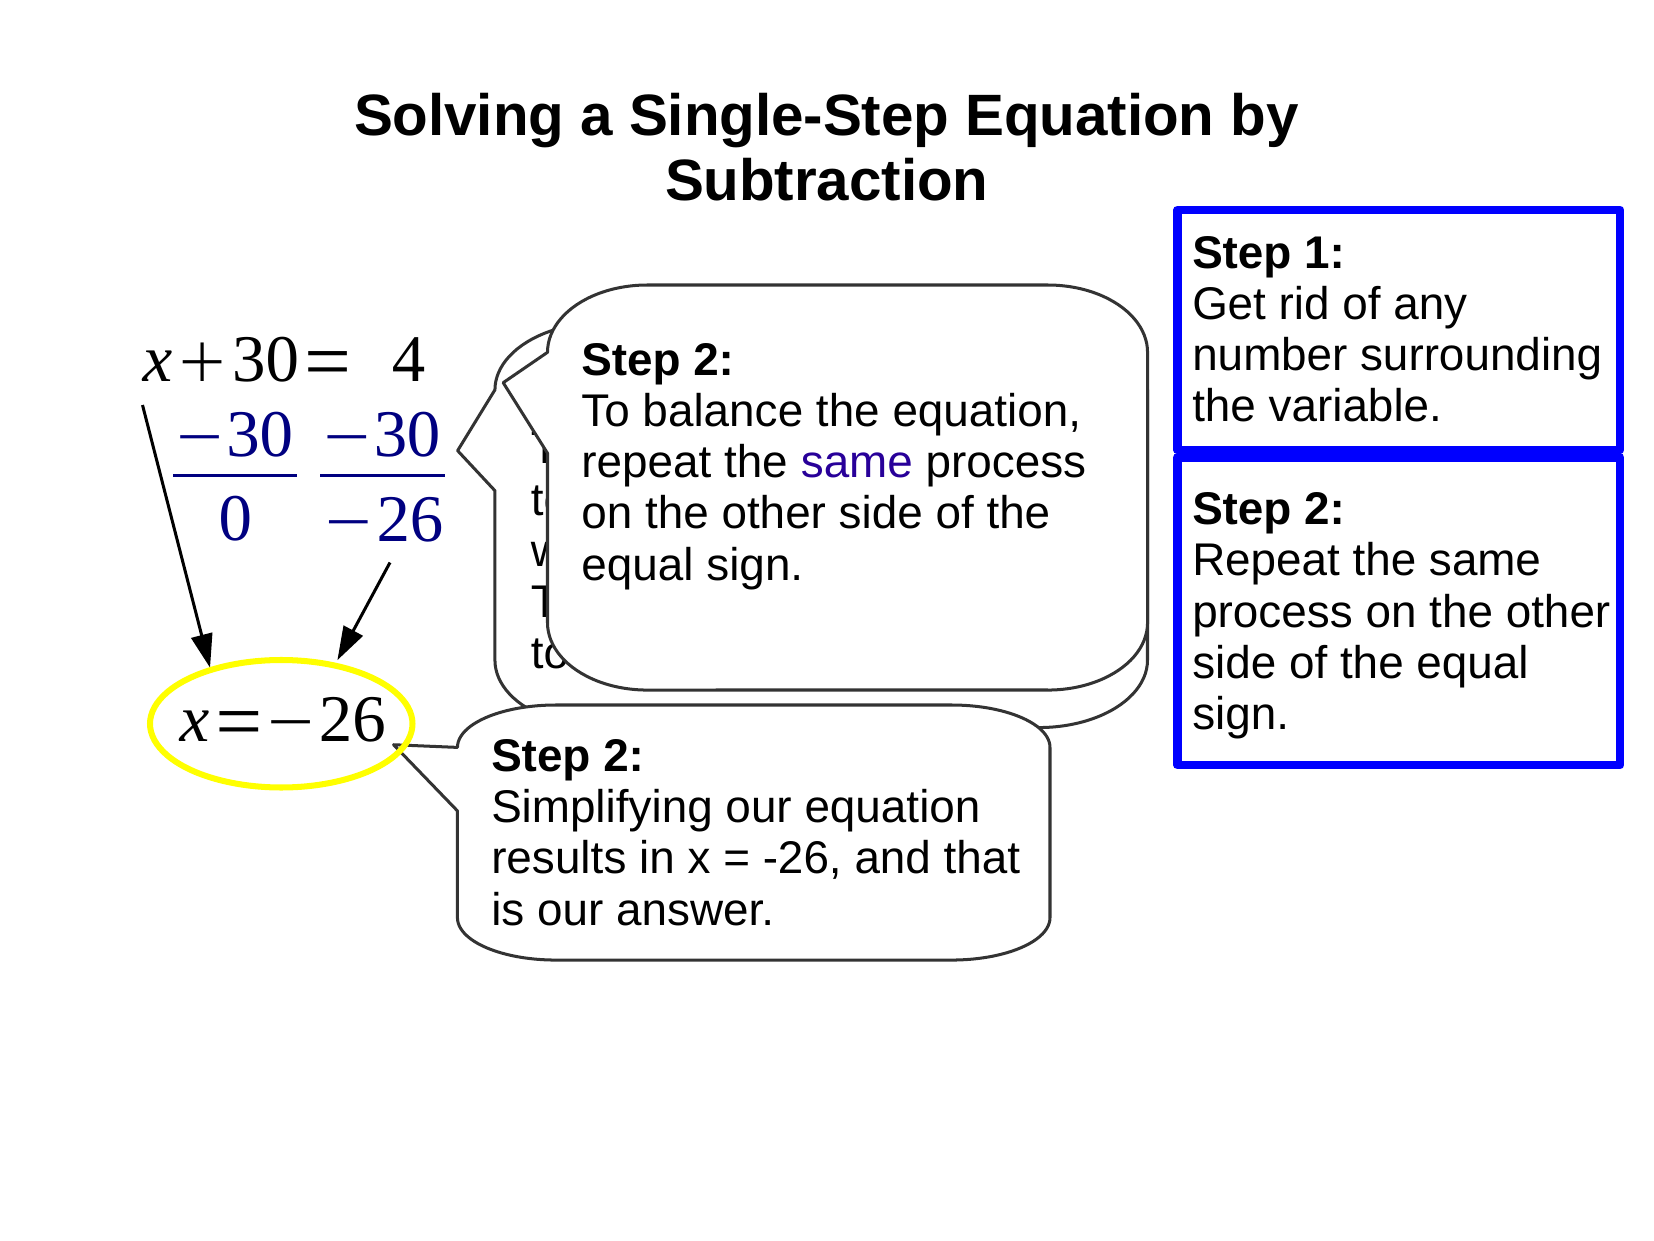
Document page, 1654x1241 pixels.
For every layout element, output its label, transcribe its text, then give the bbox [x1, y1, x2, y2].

chart [166, 682, 392, 757]
text_box Step 1: To solve for x, we need to get x by itself. Thus, we need to get rid of 30. To do so, we must subtract 30 to 30. [457, 330, 1148, 728]
text_box Step 2: To balance the equation, repeat the same process on the other side of the equal sign. [503, 285, 1148, 691]
text_box Solving a Single-Step Equation by Subtraction [335, 75, 1319, 290]
text_box Step 1: Get rid of any number surrounding the variable. Step 2: Repeat the same process on the other side of the equal sign. [1177, 219, 1636, 789]
text_box Step 1: Get rid of any number surrounding the variable. Step 2: Repeat the same process on the other side of the equal sign. [1182, 219, 1616, 446]
chart [130, 322, 455, 556]
text_box Step 2: Simplifying our equation results in x = -26, and that is our answer. [402, 705, 1051, 961]
text_box Step 1: Get rid of any number surrounding the variable. Step 2: Repeat the same process on the other side of the equal sign. [1182, 462, 1616, 761]
chart [166, 682, 174, 688]
